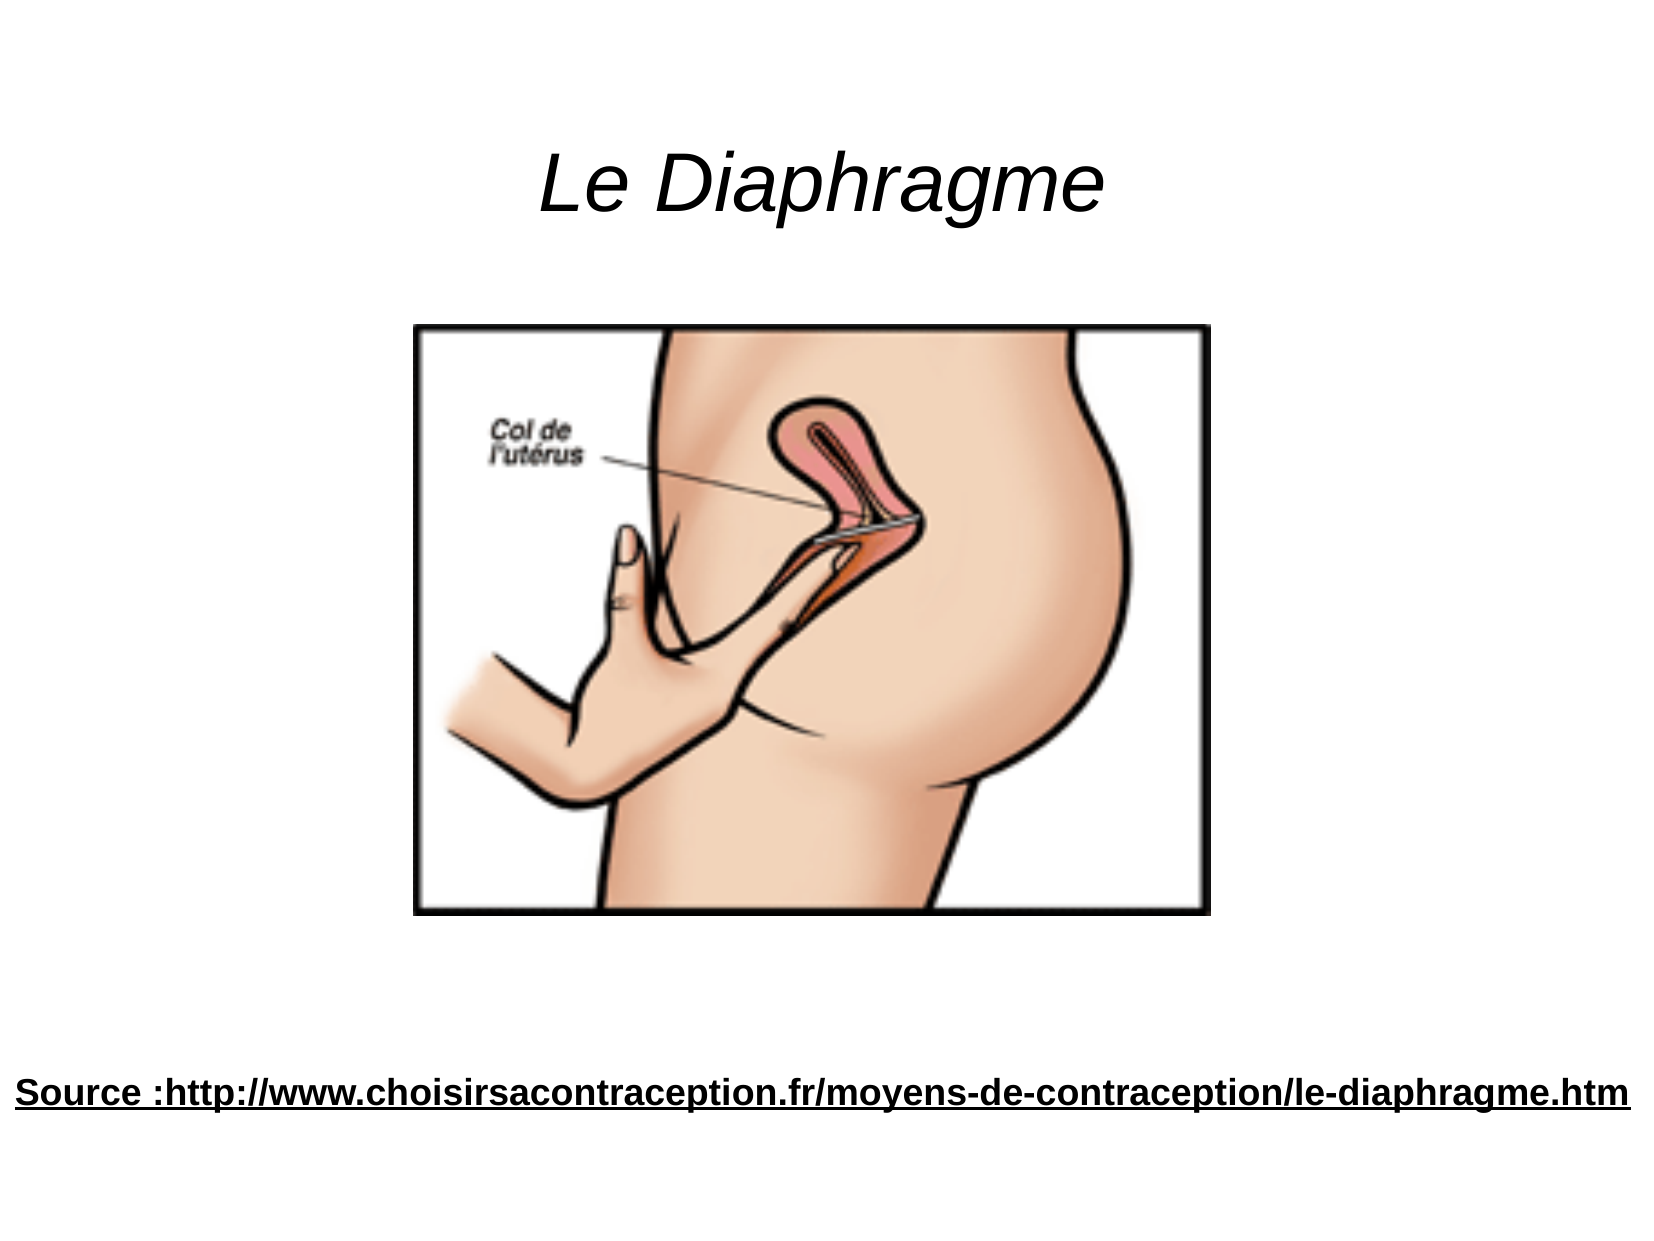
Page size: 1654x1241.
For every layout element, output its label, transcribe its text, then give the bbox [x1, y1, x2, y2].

text_box Le Diaphragme [523, 128, 1123, 237]
picture [413, 324, 1211, 916]
text_box Source :http://www.choisirsacontraception.fr/moyens-de-contraception/le-diaphragme.htm [0, 1063, 1649, 1123]
